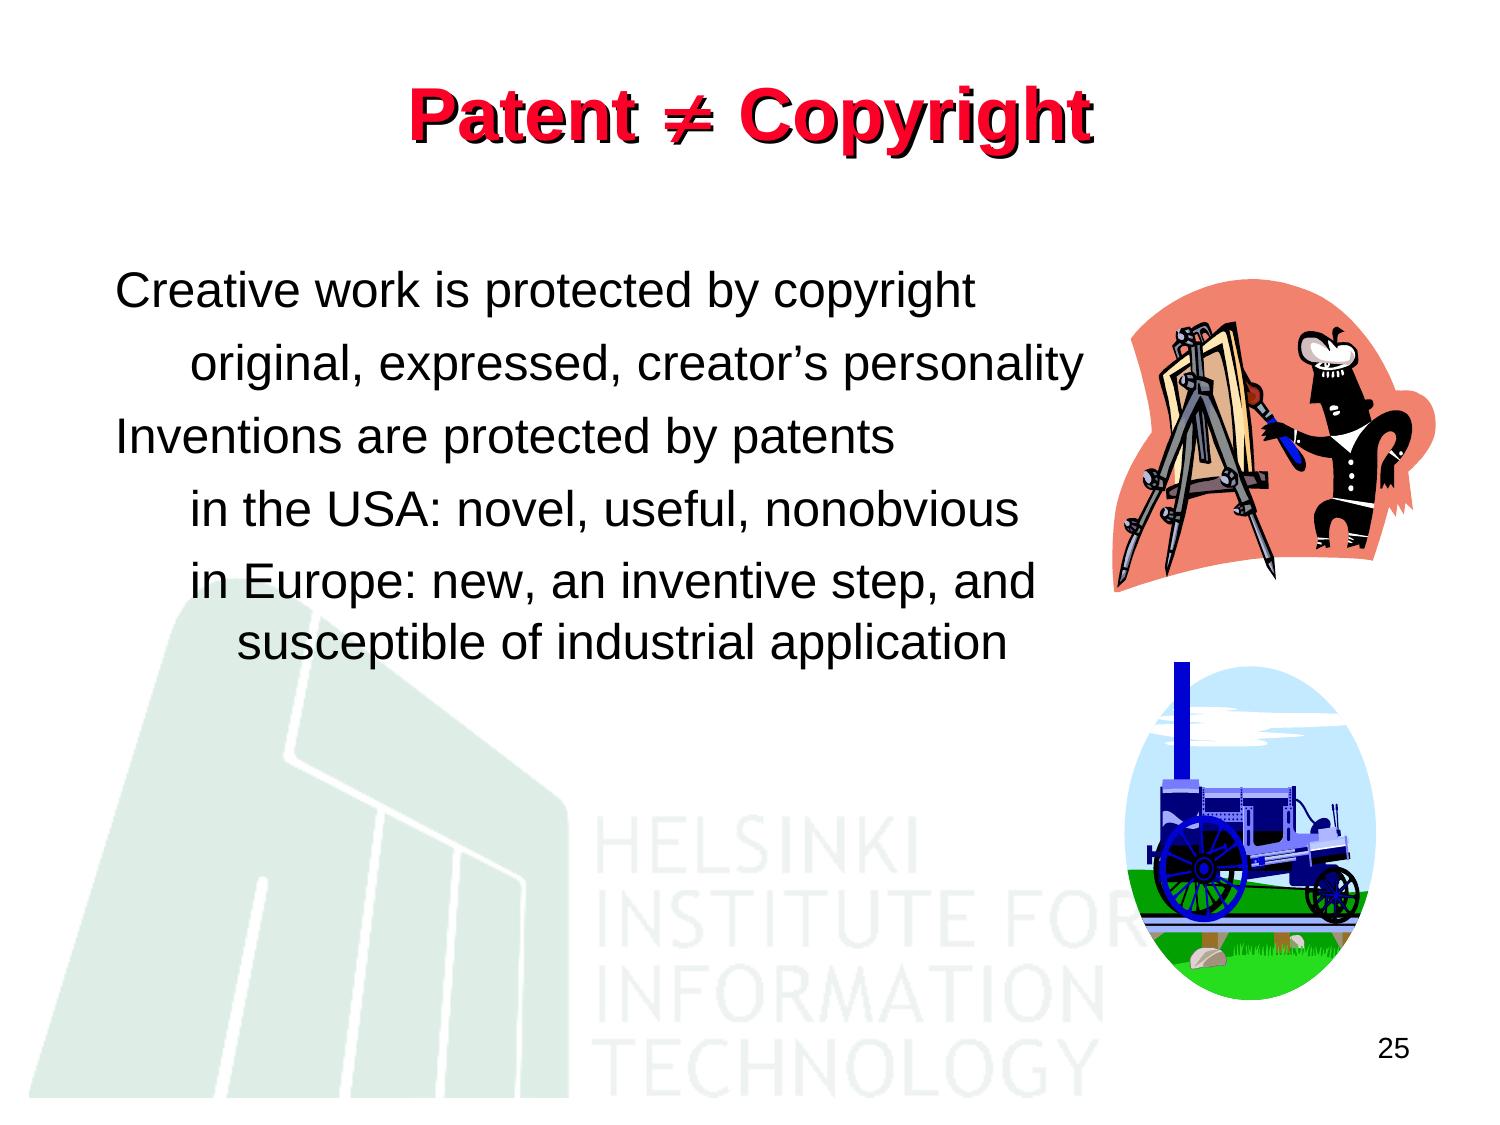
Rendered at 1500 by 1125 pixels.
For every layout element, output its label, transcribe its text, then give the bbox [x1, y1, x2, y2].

picture [1110, 276, 1439, 596]
list Creative work is protected by copyright original, expressed, creator’s personality Inventions are protected by patents in the USA: novel, useful, nonobvious in Europe: new, an inventive step, and susceptible of industrial application [99, 249, 1101, 1051]
picture [1124, 662, 1377, 1000]
title Patent  Copyright [99, 61, 1401, 175]
